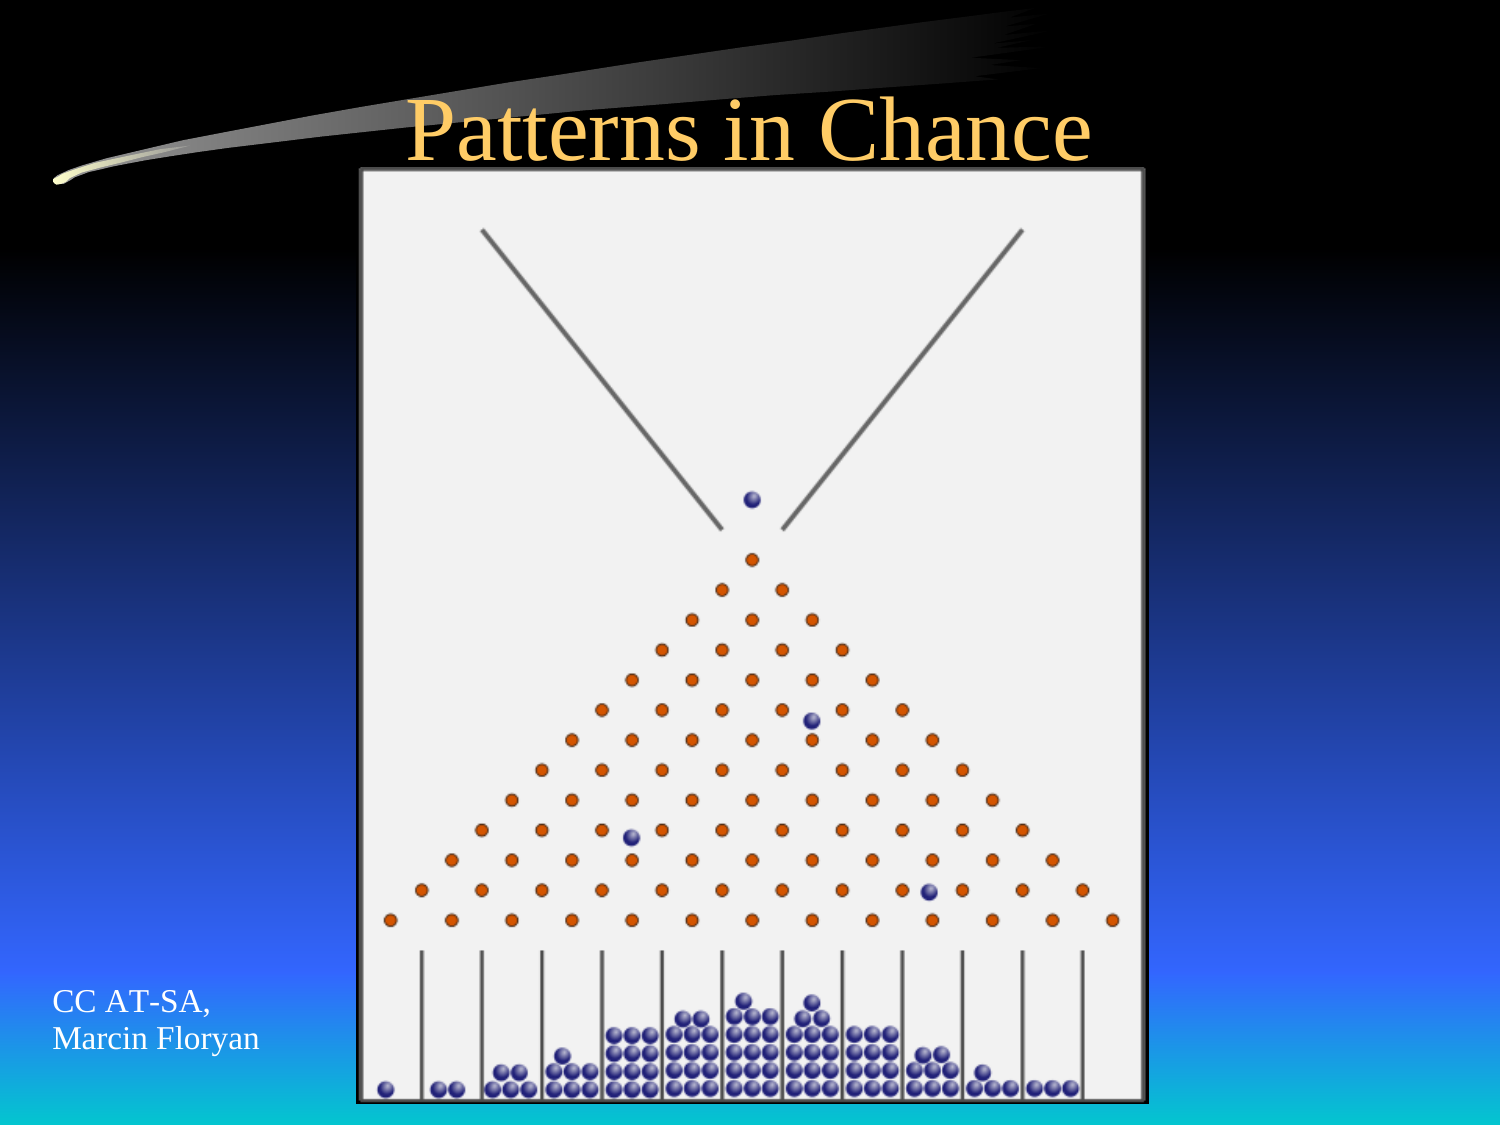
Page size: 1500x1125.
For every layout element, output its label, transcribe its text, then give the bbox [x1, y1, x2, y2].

text_box CC AT-SA, Marcin Floryan [37, 975, 338, 1064]
title Patterns in Chance [112, 35, 1388, 224]
picture [356, 167, 1149, 1104]
